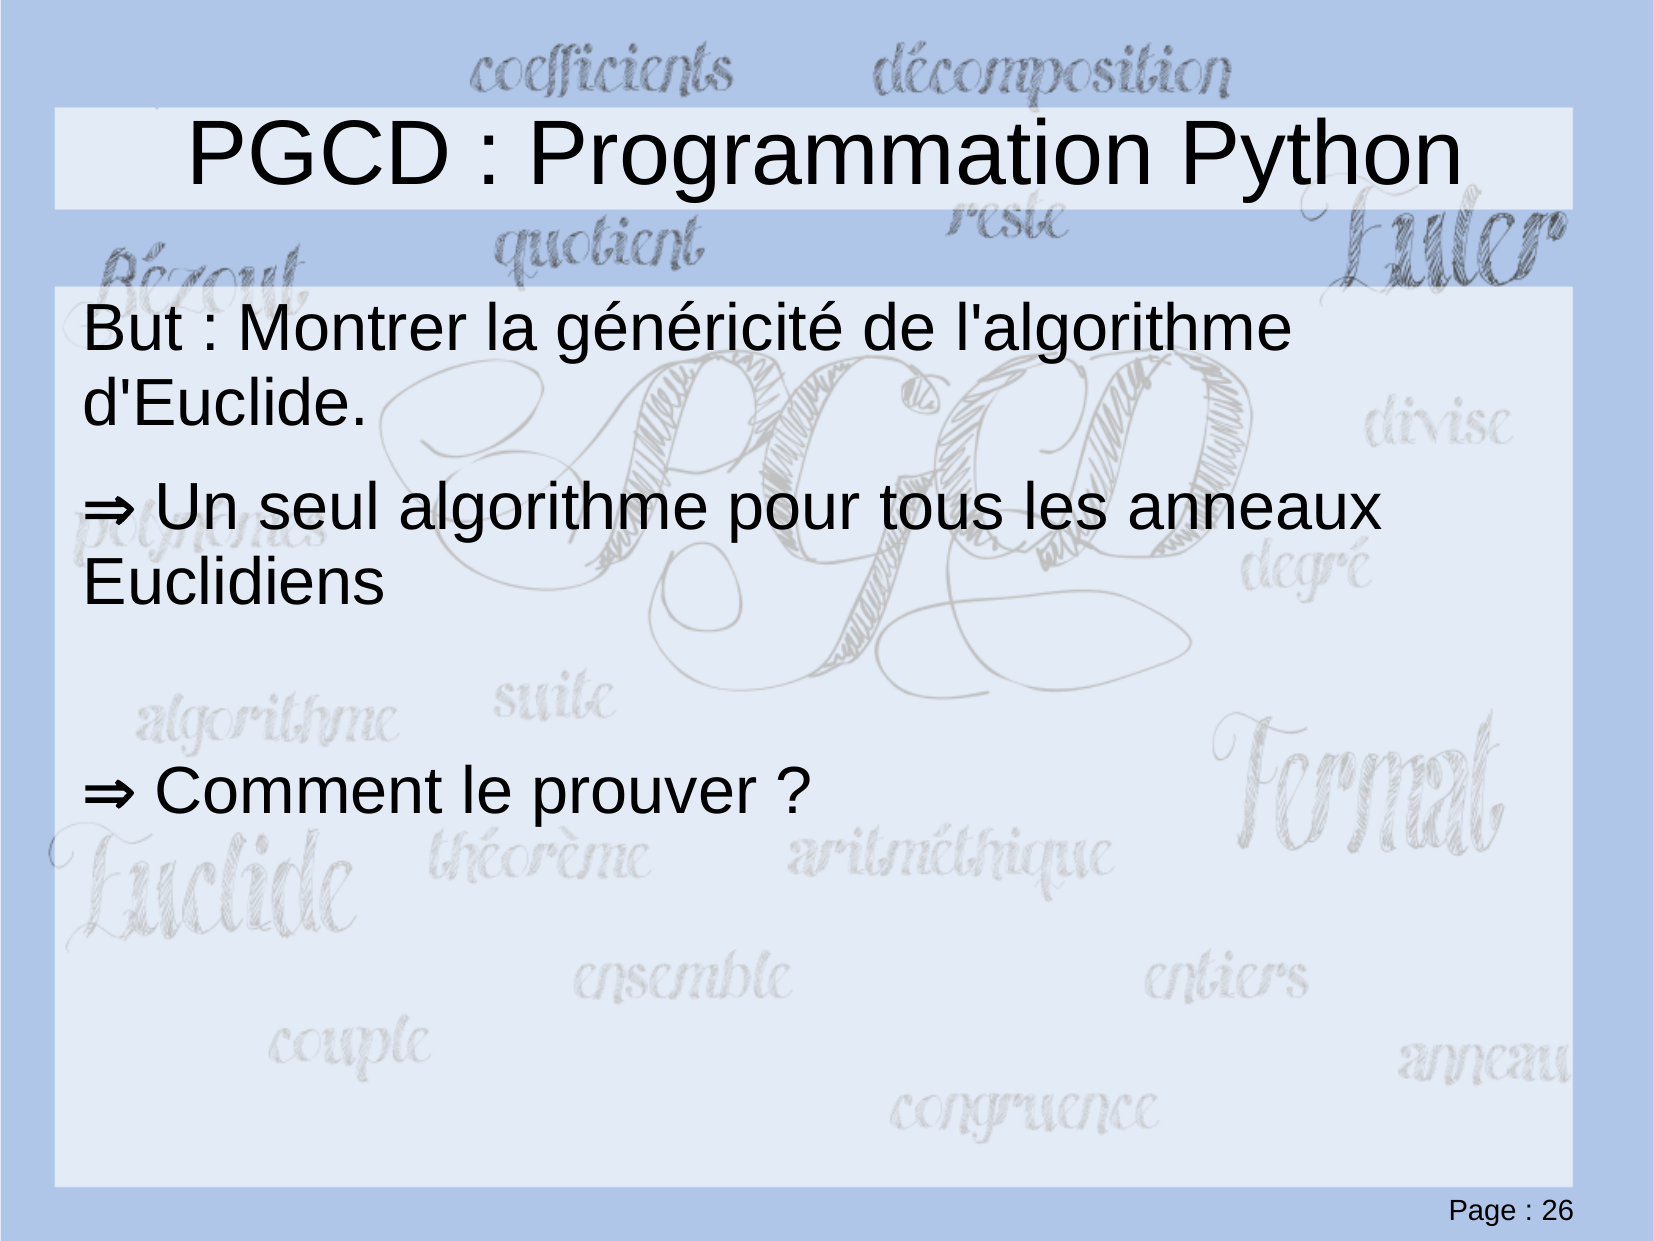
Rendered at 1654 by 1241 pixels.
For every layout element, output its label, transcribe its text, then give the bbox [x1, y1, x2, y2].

title PGCD : Programmation Python [82, 49, 1571, 257]
list But : Montrer la généricité de l'algorithme d'Euclide. Þ Un seul algorithme pour tous les anneaux Euclidiens Þ Comment le prouver ? [82, 290, 1571, 1010]
picture [0, 0, 1654, 1241]
